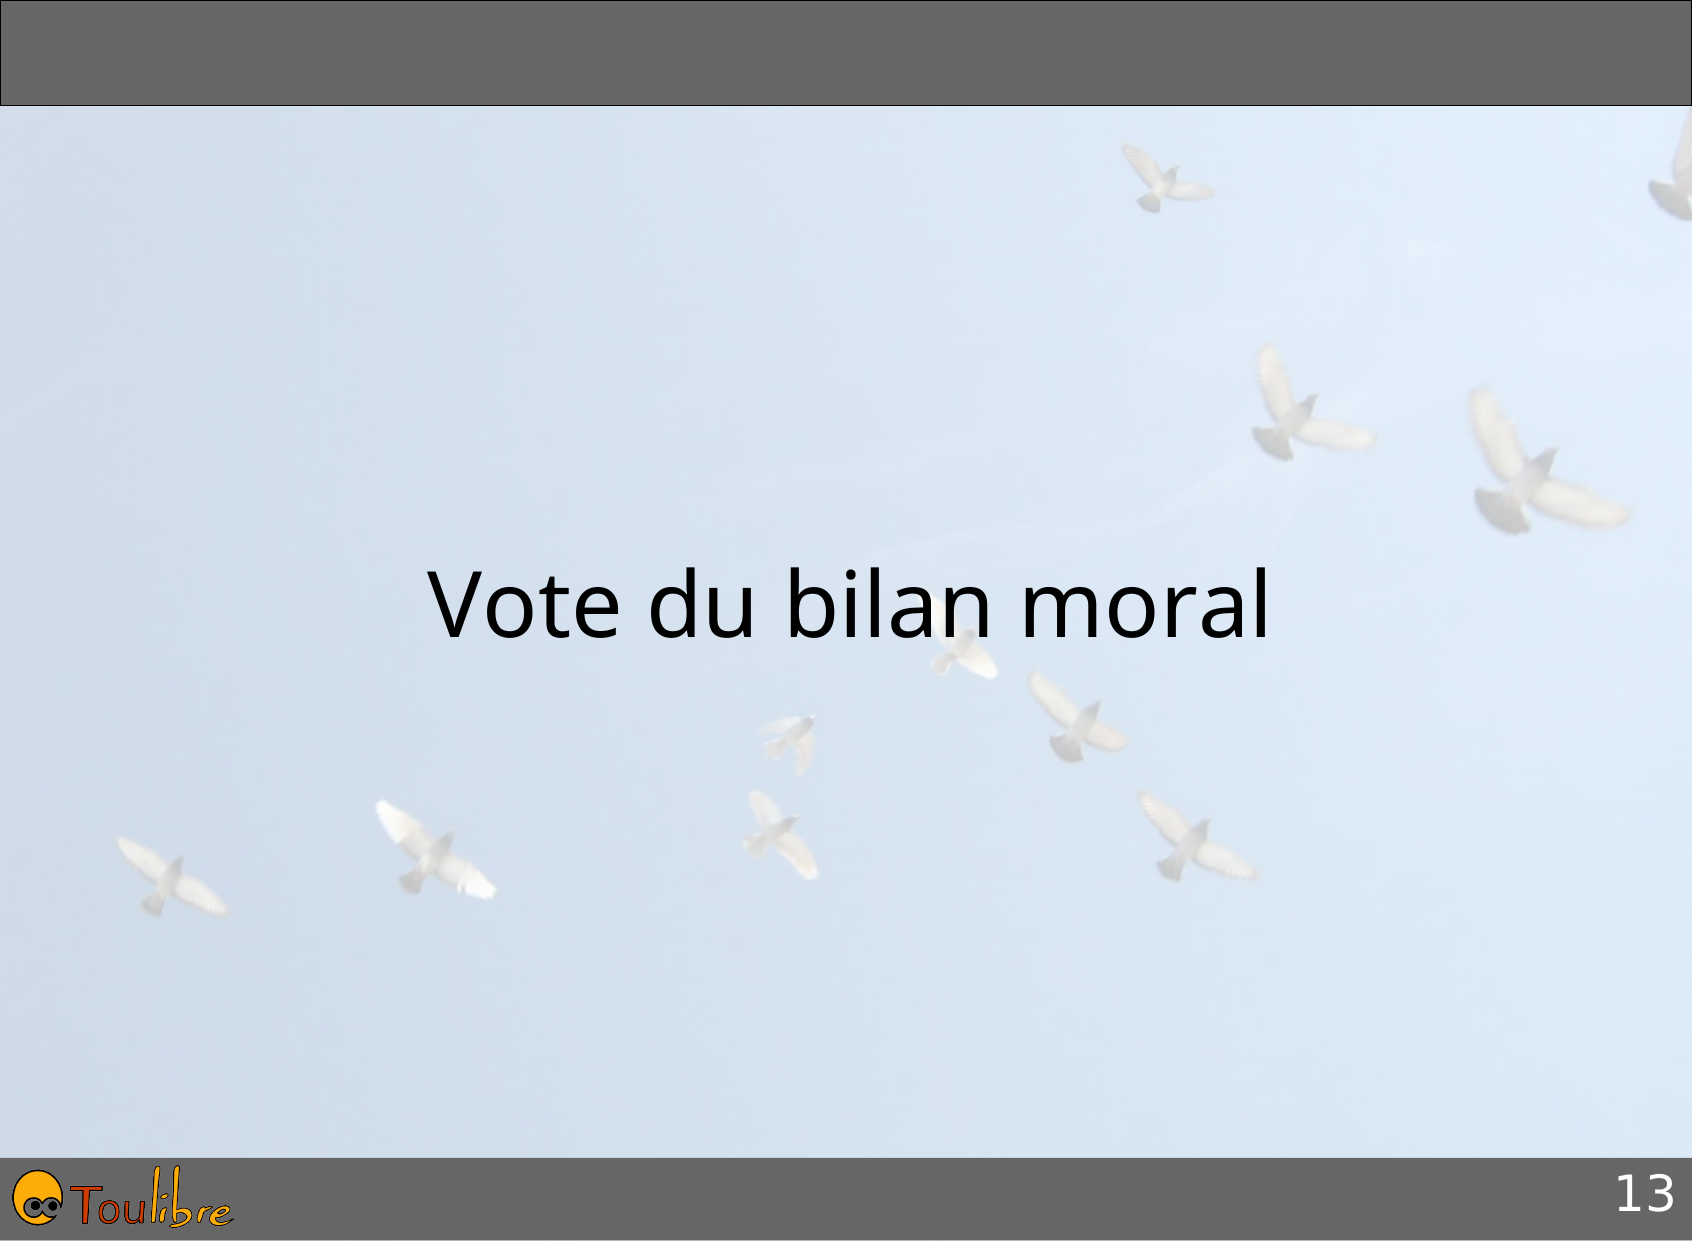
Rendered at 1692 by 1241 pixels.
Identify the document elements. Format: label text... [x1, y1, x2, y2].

title Vote du bilan moral [89, 506, 1613, 699]
picture [12, 1165, 234, 1228]
